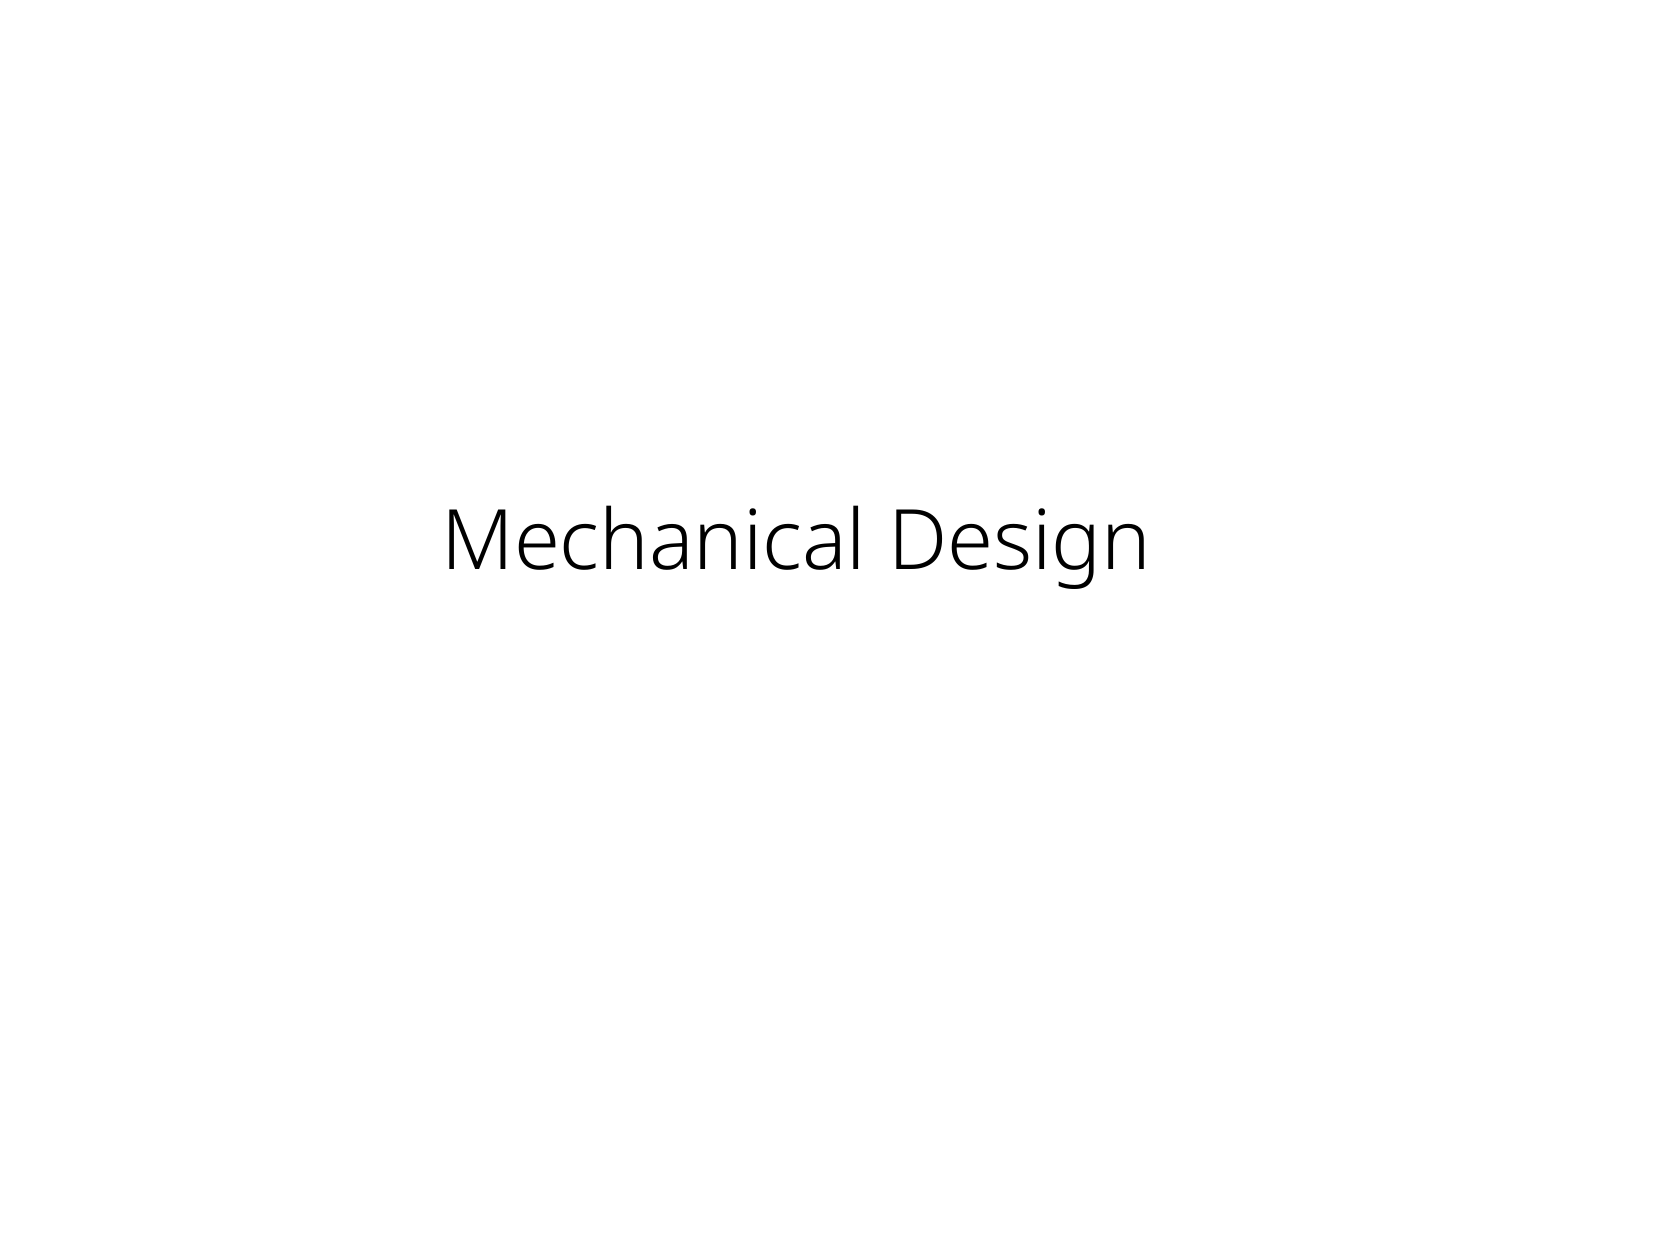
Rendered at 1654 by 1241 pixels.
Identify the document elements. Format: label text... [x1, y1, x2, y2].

text_box Mechanical Design [426, 472, 1227, 591]
